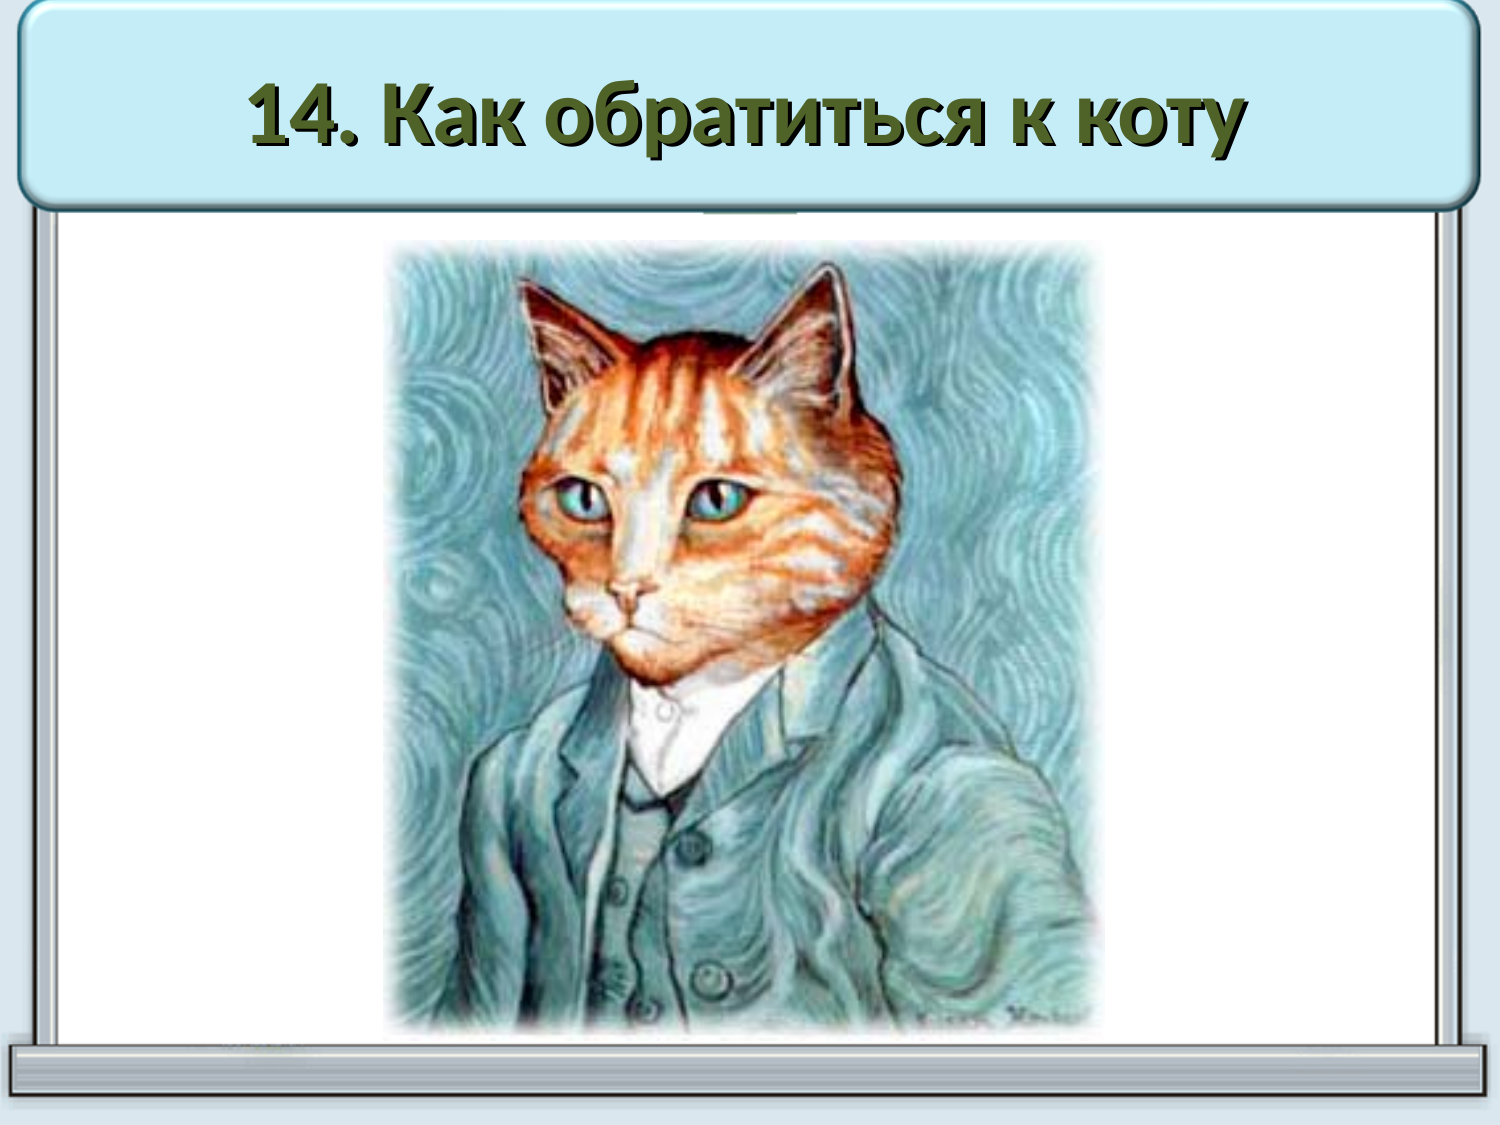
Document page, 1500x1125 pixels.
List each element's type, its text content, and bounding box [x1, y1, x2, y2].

picture [383, 240, 1105, 1041]
title 14. Как обратиться к коту [70, 35, 1421, 178]
